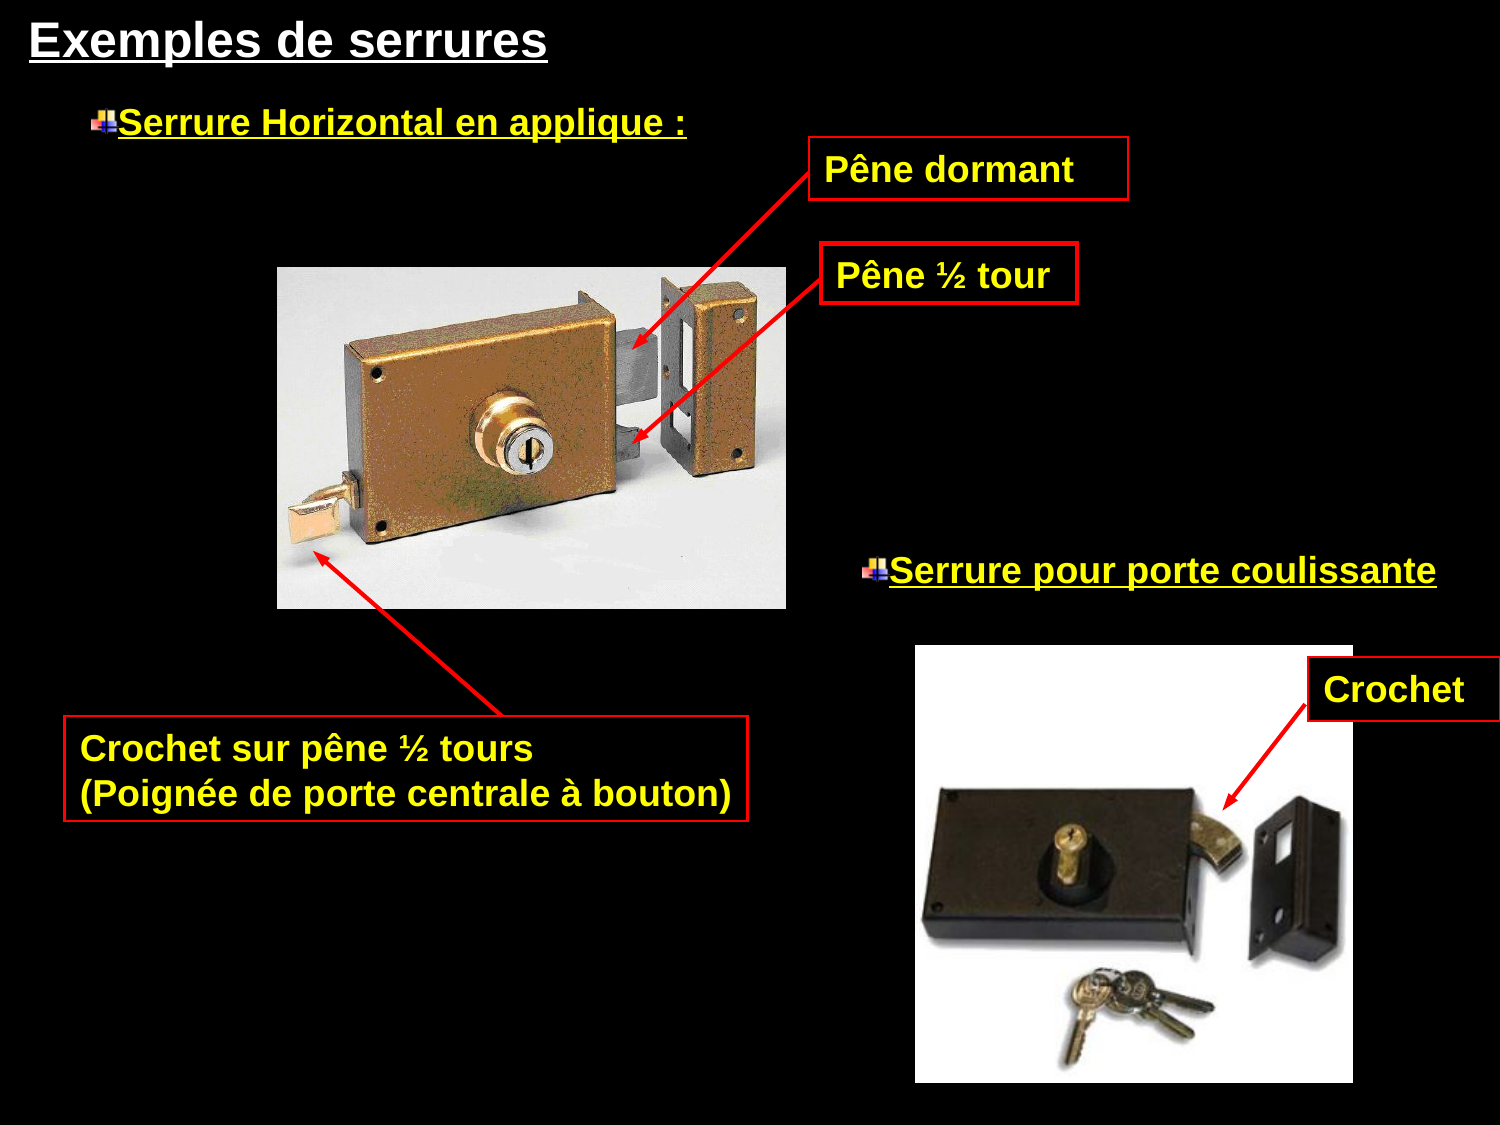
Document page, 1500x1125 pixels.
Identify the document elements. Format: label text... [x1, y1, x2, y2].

text_box Crochet sur pêne ½ tours (Poignée de porte centrale à bouton) [65, 716, 748, 821]
picture [915, 645, 1353, 1083]
picture [277, 267, 786, 609]
text_box Pêne dormant [809, 137, 1129, 200]
text_box Crochet [1308, 657, 1500, 721]
text_box Exemples de serrures [0, 0, 578, 75]
text_box Pêne ½ tour [821, 243, 1077, 303]
text_box Serrure Horizontal en applique : [77, 90, 702, 150]
text_box Serrure pour porte coulissante [848, 539, 1452, 599]
